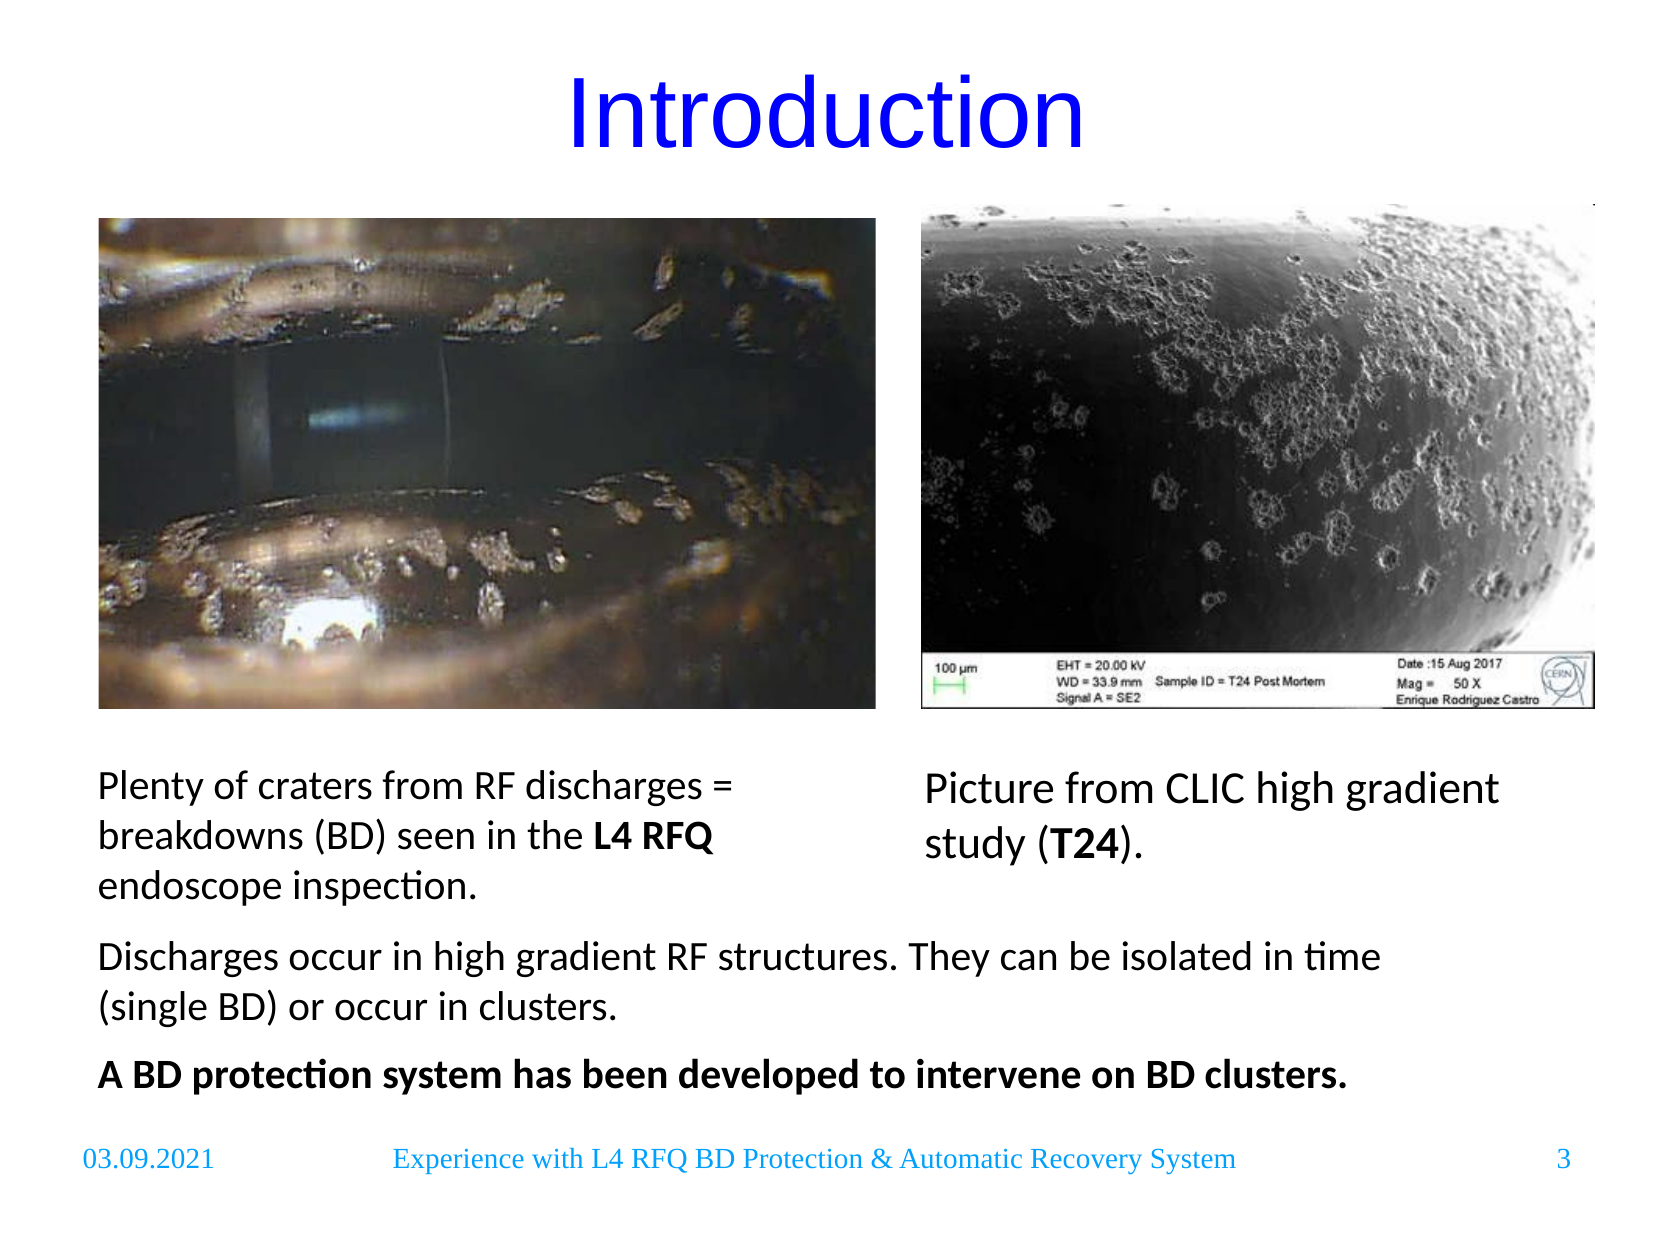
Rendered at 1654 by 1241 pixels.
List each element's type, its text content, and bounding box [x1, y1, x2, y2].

text_box Picture from CLIC high gradient study (T24). [909, 750, 1595, 939]
picture [98, 218, 876, 709]
text_box Discharges occur in high gradient RF structures. They can be isolated in time (single BD) or occur in clusters. A BD protection system has been developed to intervene on BD clusters. [82, 921, 1501, 1123]
title Introduction [82, 49, 1571, 178]
picture [921, 204, 1595, 709]
text_box Plenty of craters from RF discharges = breakdowns (BD) seen in the L4 RFQ endoscope inspection. [82, 750, 875, 921]
